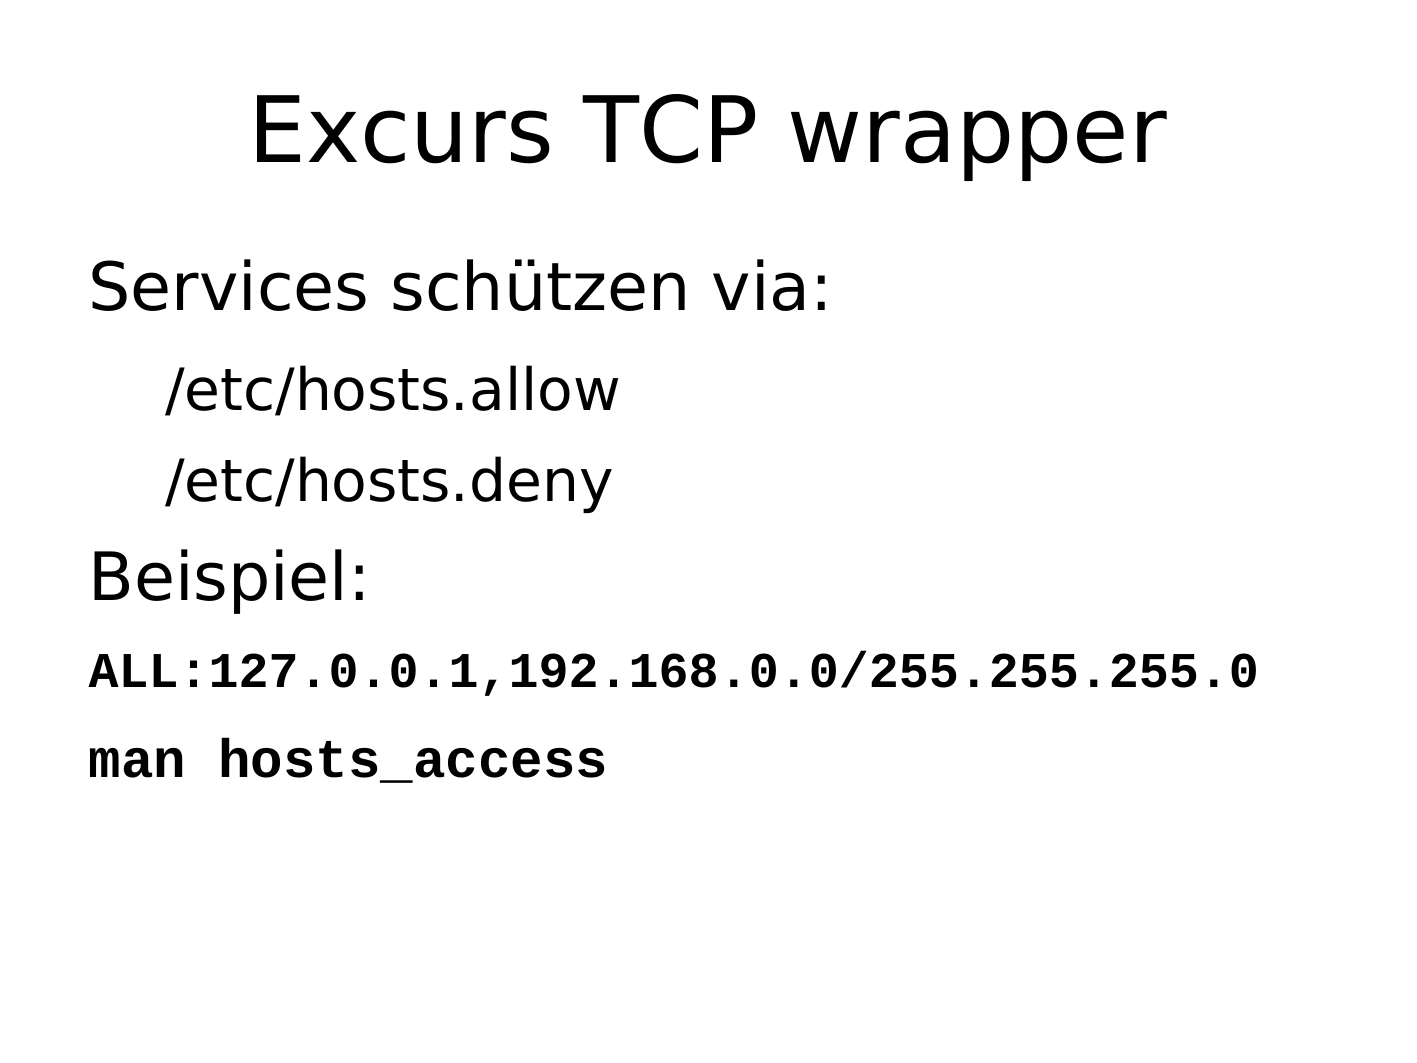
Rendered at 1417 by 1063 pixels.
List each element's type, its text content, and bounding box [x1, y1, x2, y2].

title Excurs TCP wrapper [70, 49, 1346, 213]
list Services schützen via: /etc/hosts.allow /etc/hosts.deny Beispiel: ALL:127.0.0.1,192.168.0.0/255.255.255.0 man hosts_access [70, 248, 1346, 936]
